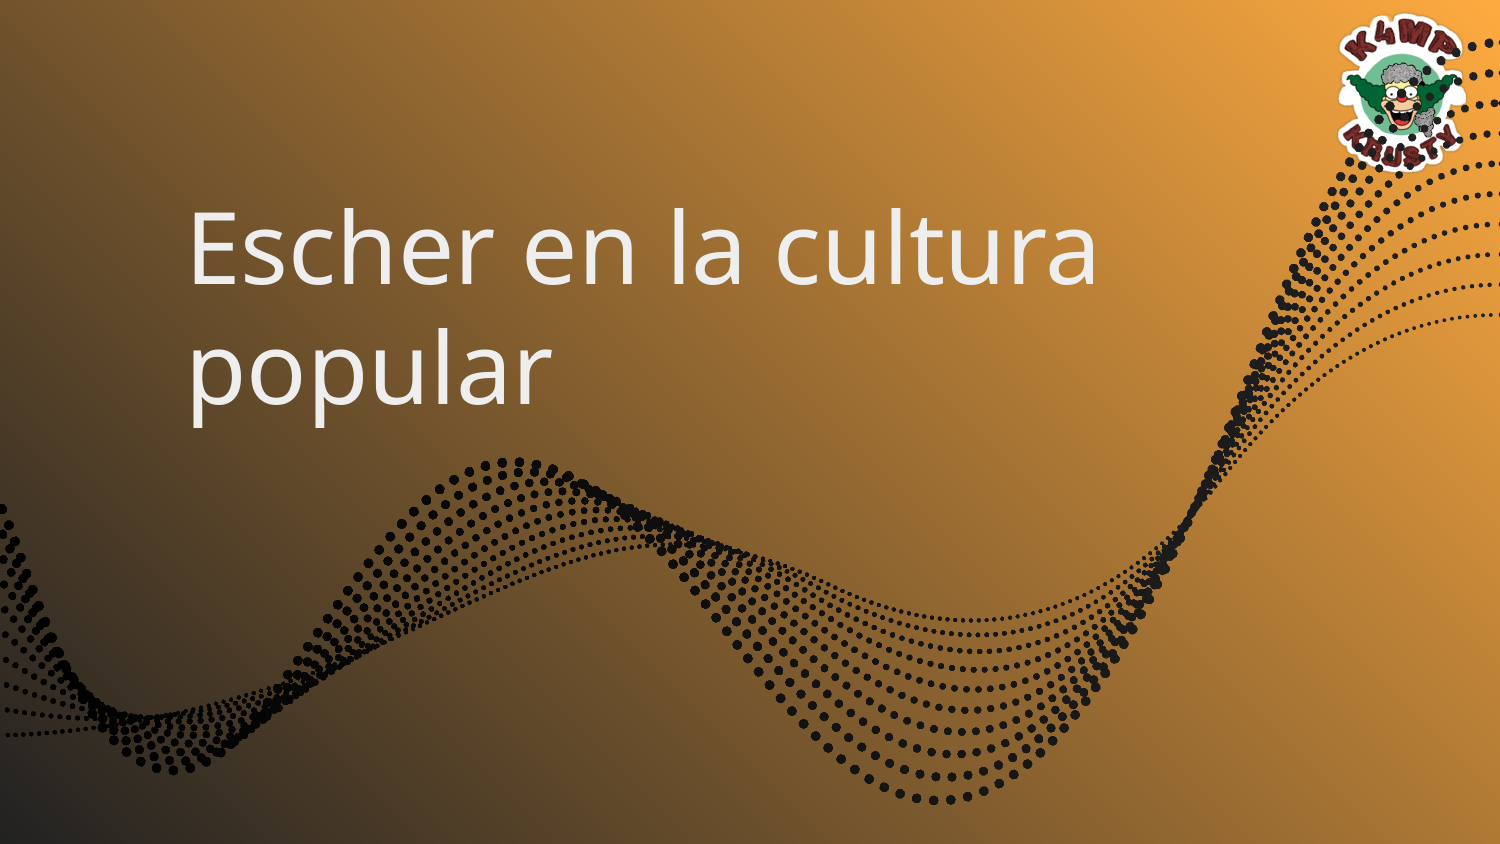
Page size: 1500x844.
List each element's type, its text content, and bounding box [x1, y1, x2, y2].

title Escher en la cultura popular [170, 339, 1330, 440]
picture [1316, 10, 1488, 175]
